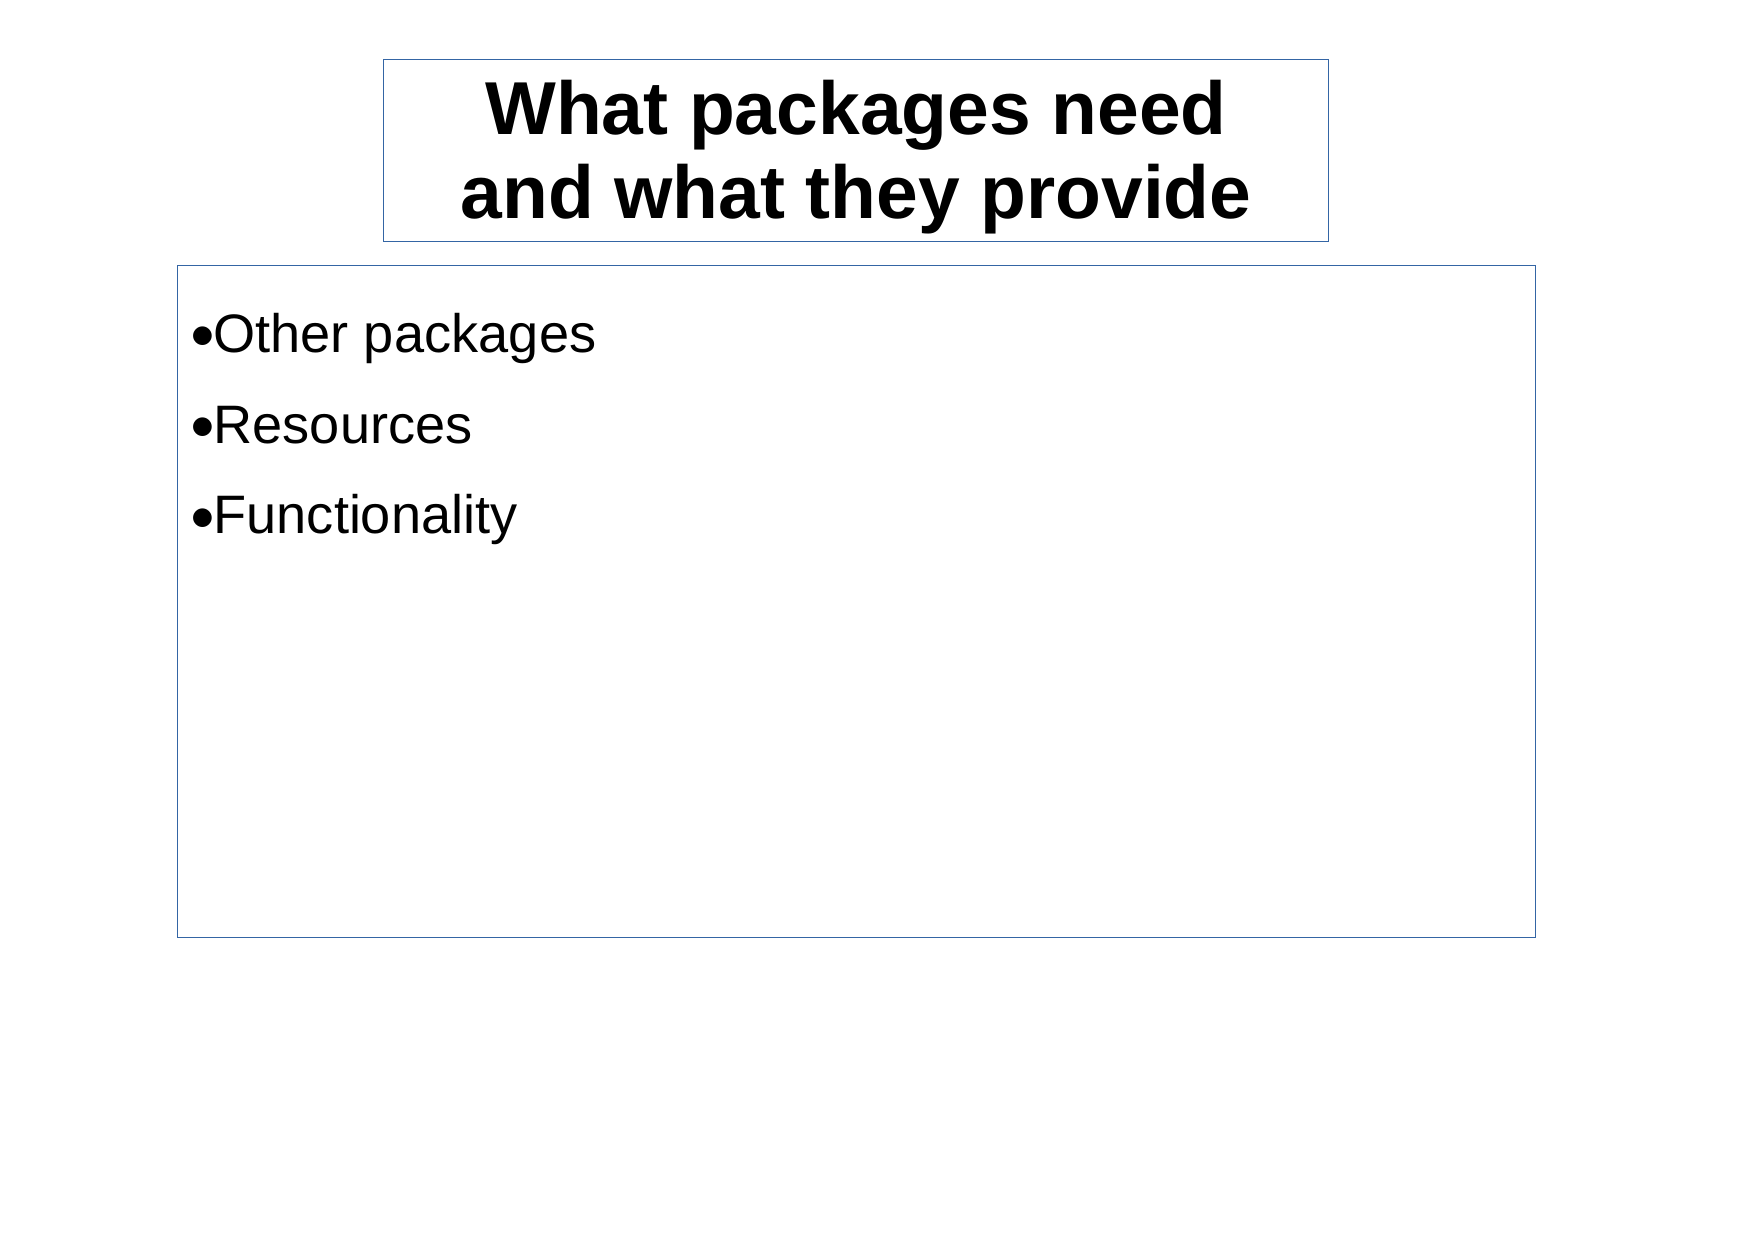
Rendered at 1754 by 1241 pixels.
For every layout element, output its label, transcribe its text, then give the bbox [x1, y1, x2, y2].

text_box What packages need and what they provide [383, 59, 1329, 232]
text_box Other packages Resources Functionality [177, 265, 1536, 938]
